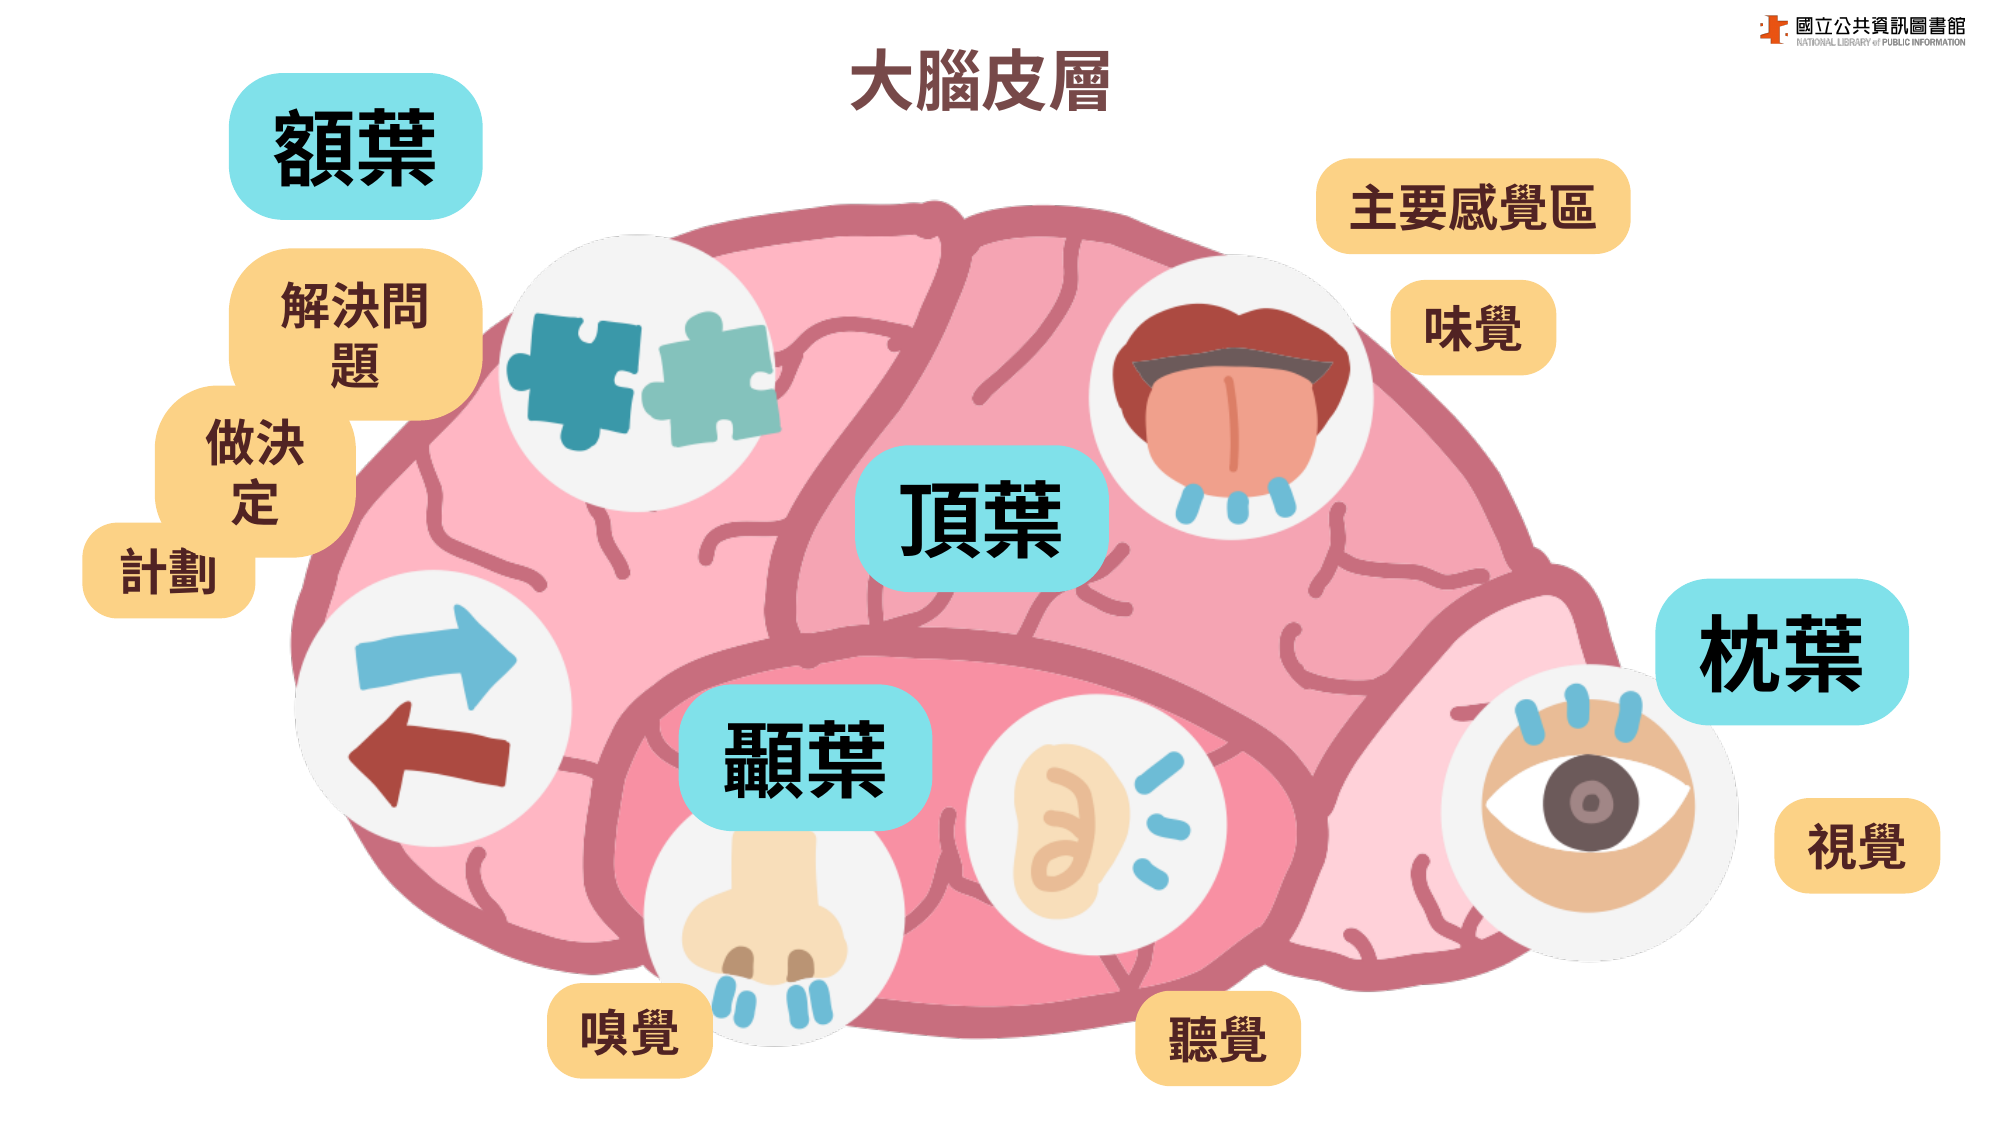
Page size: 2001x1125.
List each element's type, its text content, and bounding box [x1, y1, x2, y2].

text_box 頂葉 [855, 445, 1109, 593]
picture [82, 86, 1882, 1099]
text_box 顳葉 [678, 684, 933, 832]
text_box 計劃 [82, 522, 256, 619]
text_box 解決問題 [228, 248, 483, 421]
text_box 聽覺 [1135, 990, 1302, 1087]
text_box 大腦皮層 [801, 31, 1163, 128]
text_box 嗅覺 [547, 983, 713, 1079]
text_box 視覺 [1774, 798, 1941, 894]
text_box 主要感覺區 [1316, 158, 1631, 255]
text_box 味覺 [1390, 279, 1557, 376]
text_box 做決定 [154, 385, 356, 558]
text_box 額葉 [228, 73, 483, 220]
text_box 枕葉 [1655, 578, 1910, 726]
